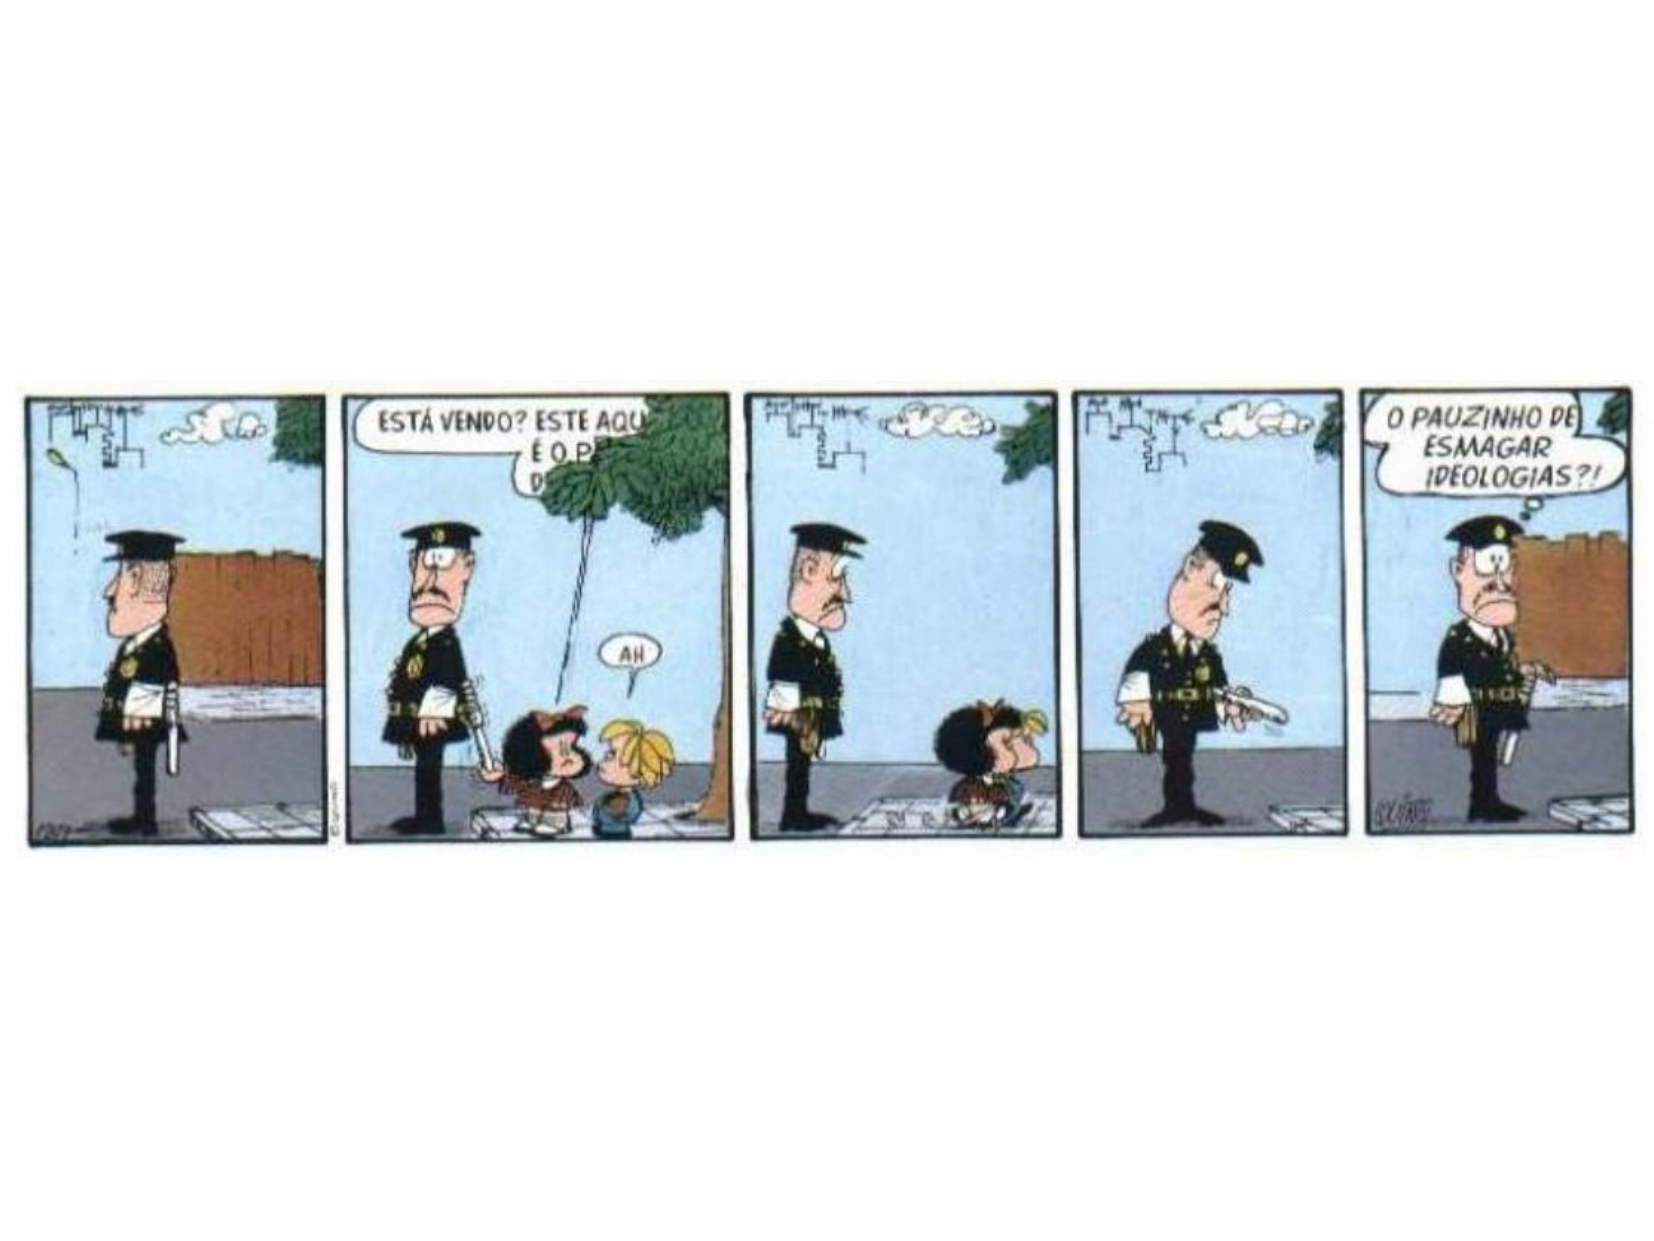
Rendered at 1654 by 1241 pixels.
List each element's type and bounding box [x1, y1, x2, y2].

picture [2, 380, 1654, 858]
